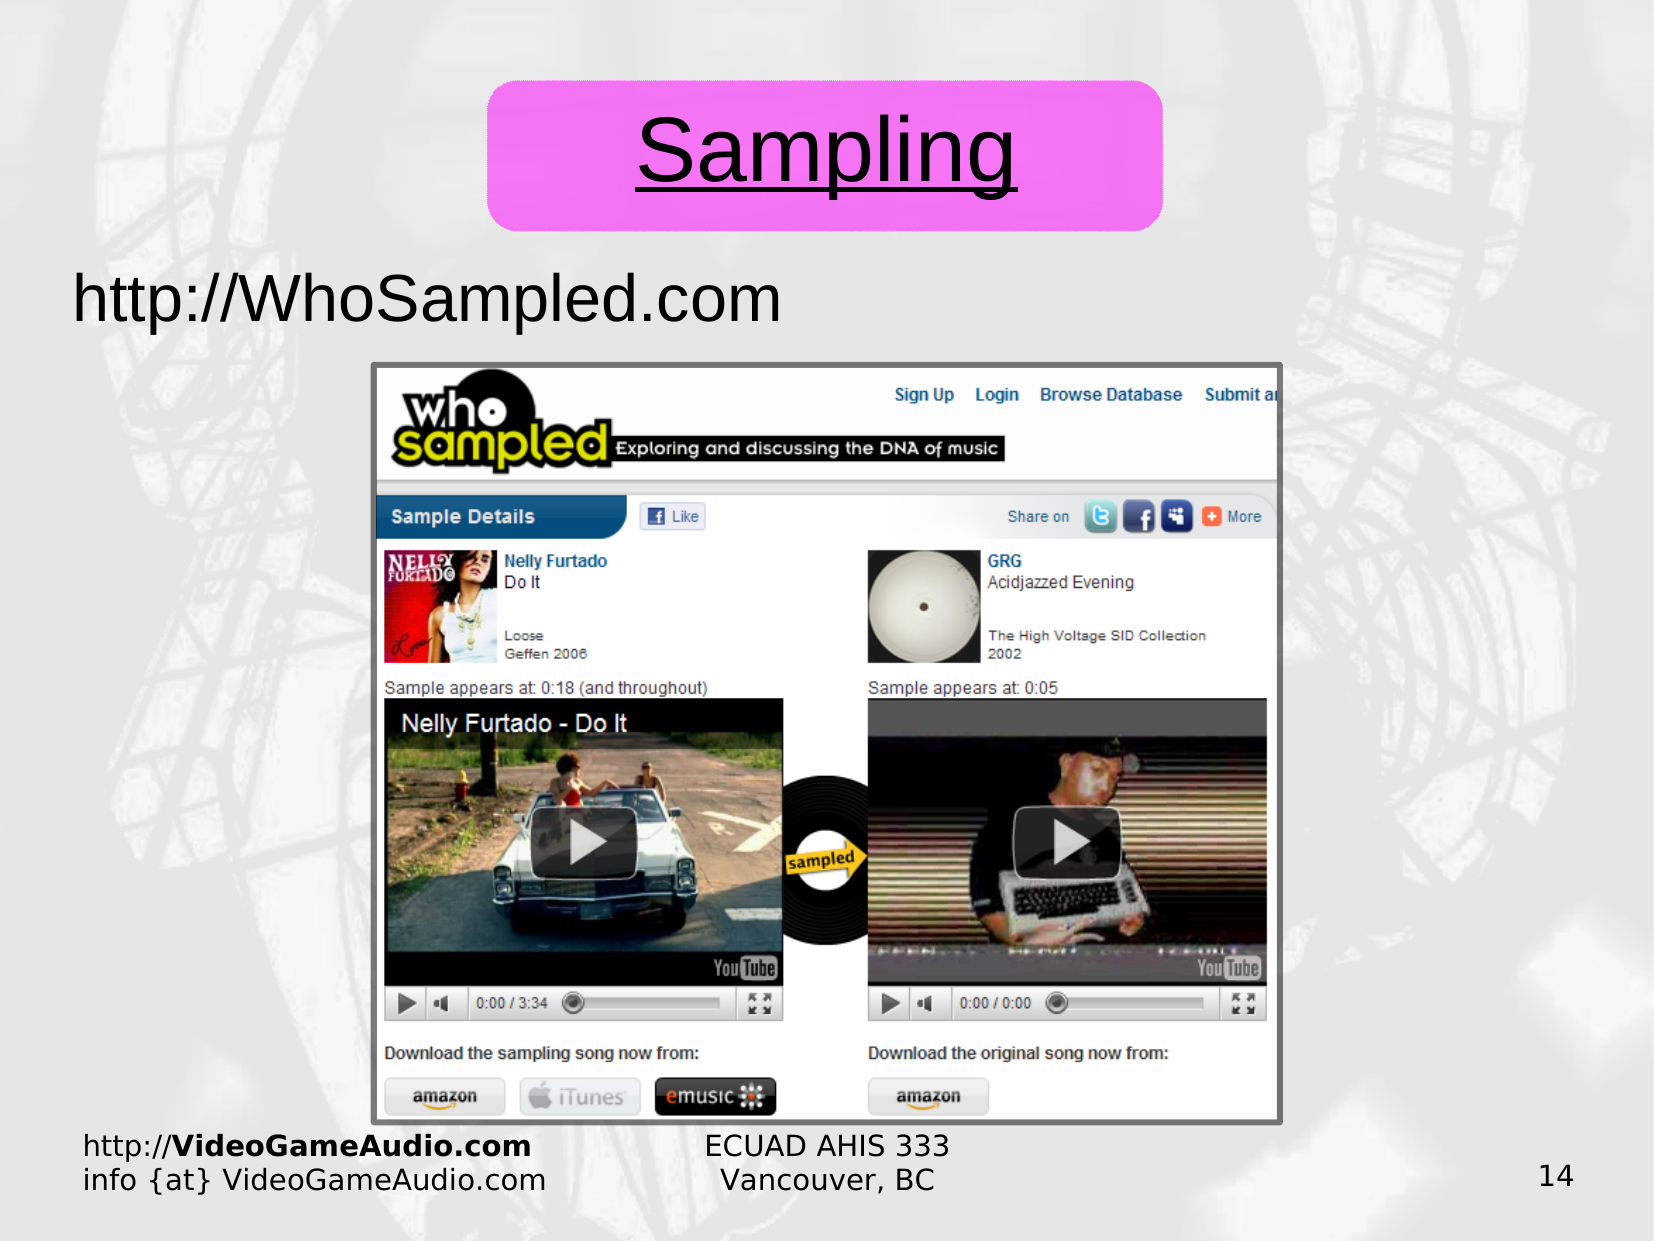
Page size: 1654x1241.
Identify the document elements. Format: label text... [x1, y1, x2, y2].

title Sampling [82, 49, 1571, 257]
picture [0, 0, 1654, 1241]
text_box http://WhoSampled.com [57, 258, 1613, 468]
